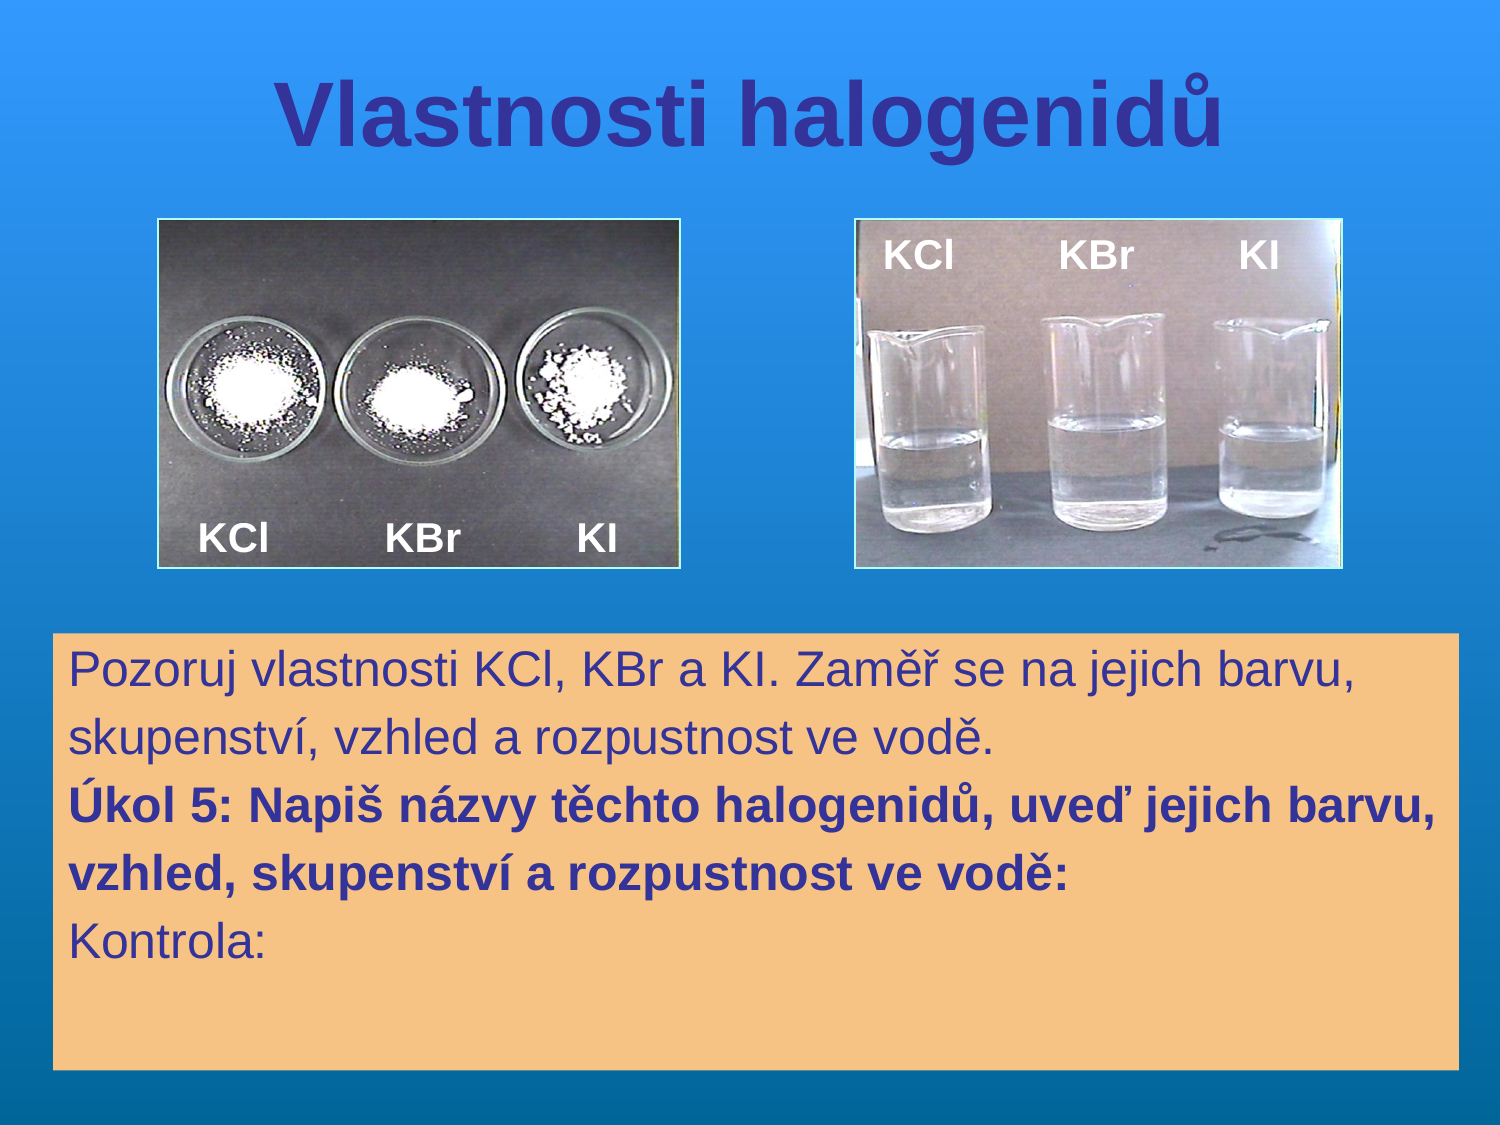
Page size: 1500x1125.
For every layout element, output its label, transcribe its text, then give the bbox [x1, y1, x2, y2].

text_box KCl KBr KI [868, 220, 1321, 286]
text_box [159, 220, 680, 568]
text_box KCl KBr KI [183, 503, 677, 569]
text_box [856, 220, 1341, 568]
title Vlastnosti halogenidů [75, 45, 1426, 185]
list Pozoruj vlastnosti KCl, KBr a KI. Zaměř se na jejich barvu, skupenství, vzhled a rozpustnost ve vodě. Úkol 5: Napiš názvy těchto halogenidů, uveď jejich barvu, vzhled, skupenství a rozpustnost ve vodě: Kontrola: Chlorid draselný, bromid draselný, jodid draselný, všechny jsou bílé, pevné, krystalické látky rozpustné ve vodě. [53, 633, 1459, 1071]
